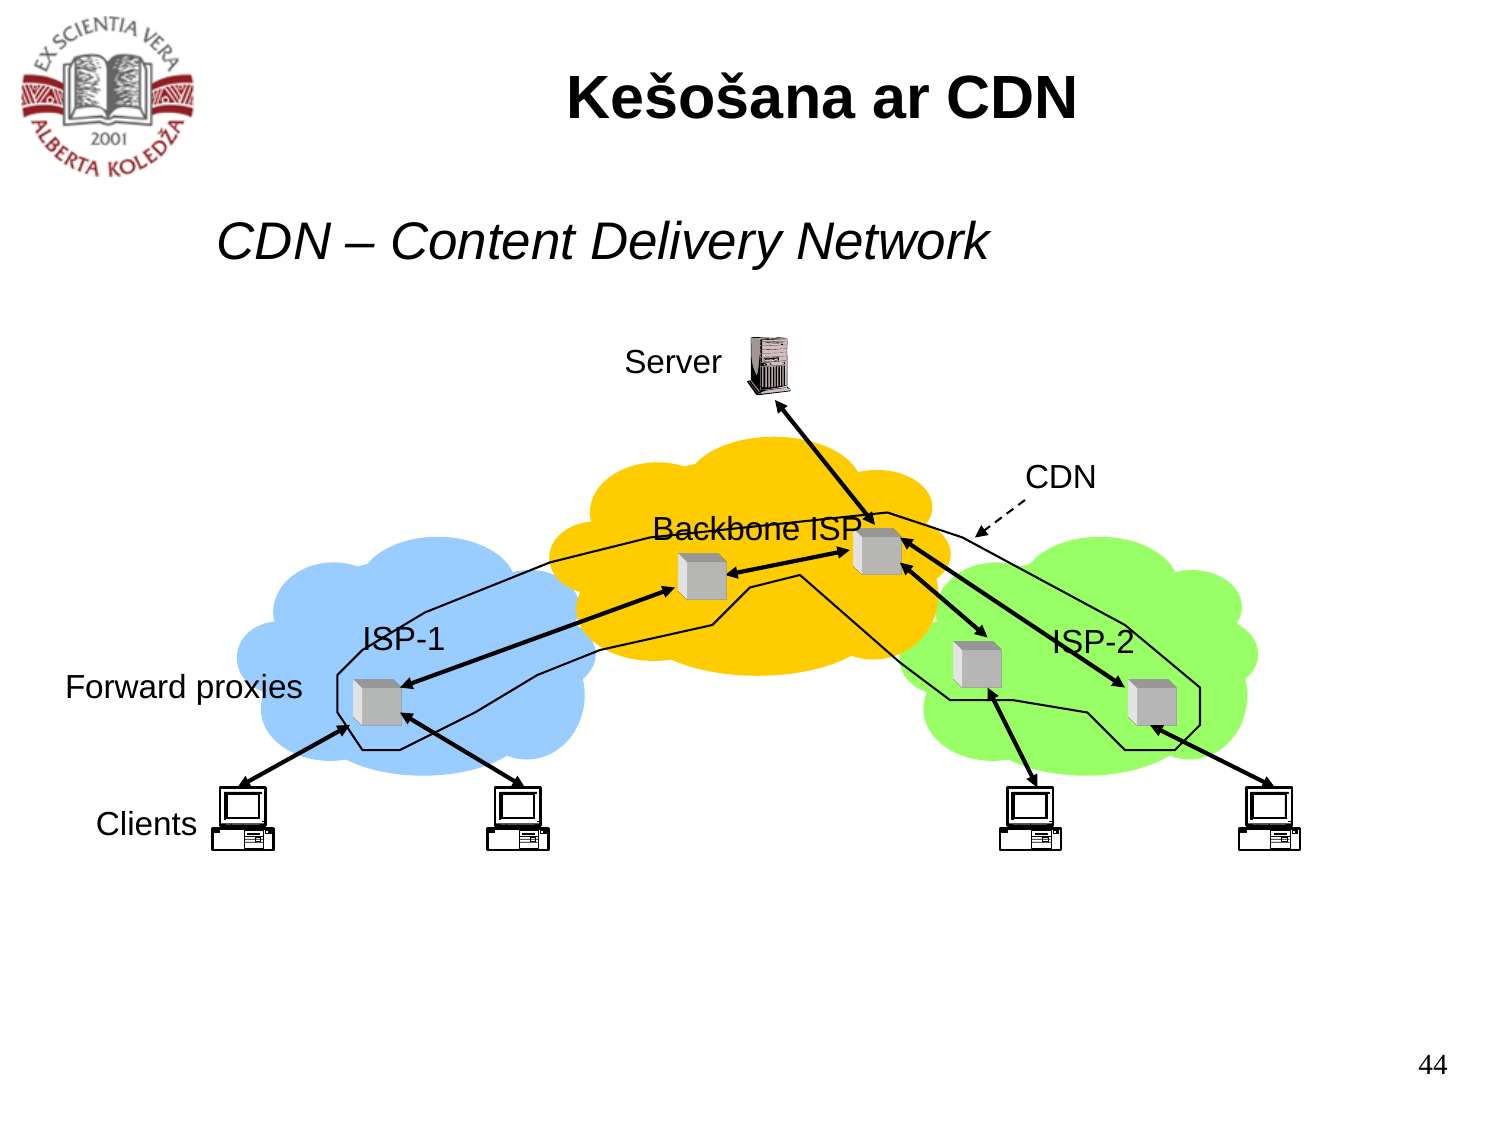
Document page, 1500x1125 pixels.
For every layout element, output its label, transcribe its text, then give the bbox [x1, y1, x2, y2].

text_box Forward proxies [50, 657, 75, 713]
text_box <skaitlis> [1312, 1037, 1463, 1101]
title Kešošana ar CDN [193, 44, 1431, 150]
list CDN – Content Delivery Network [75, 206, 1425, 1006]
picture [21, 16, 194, 177]
